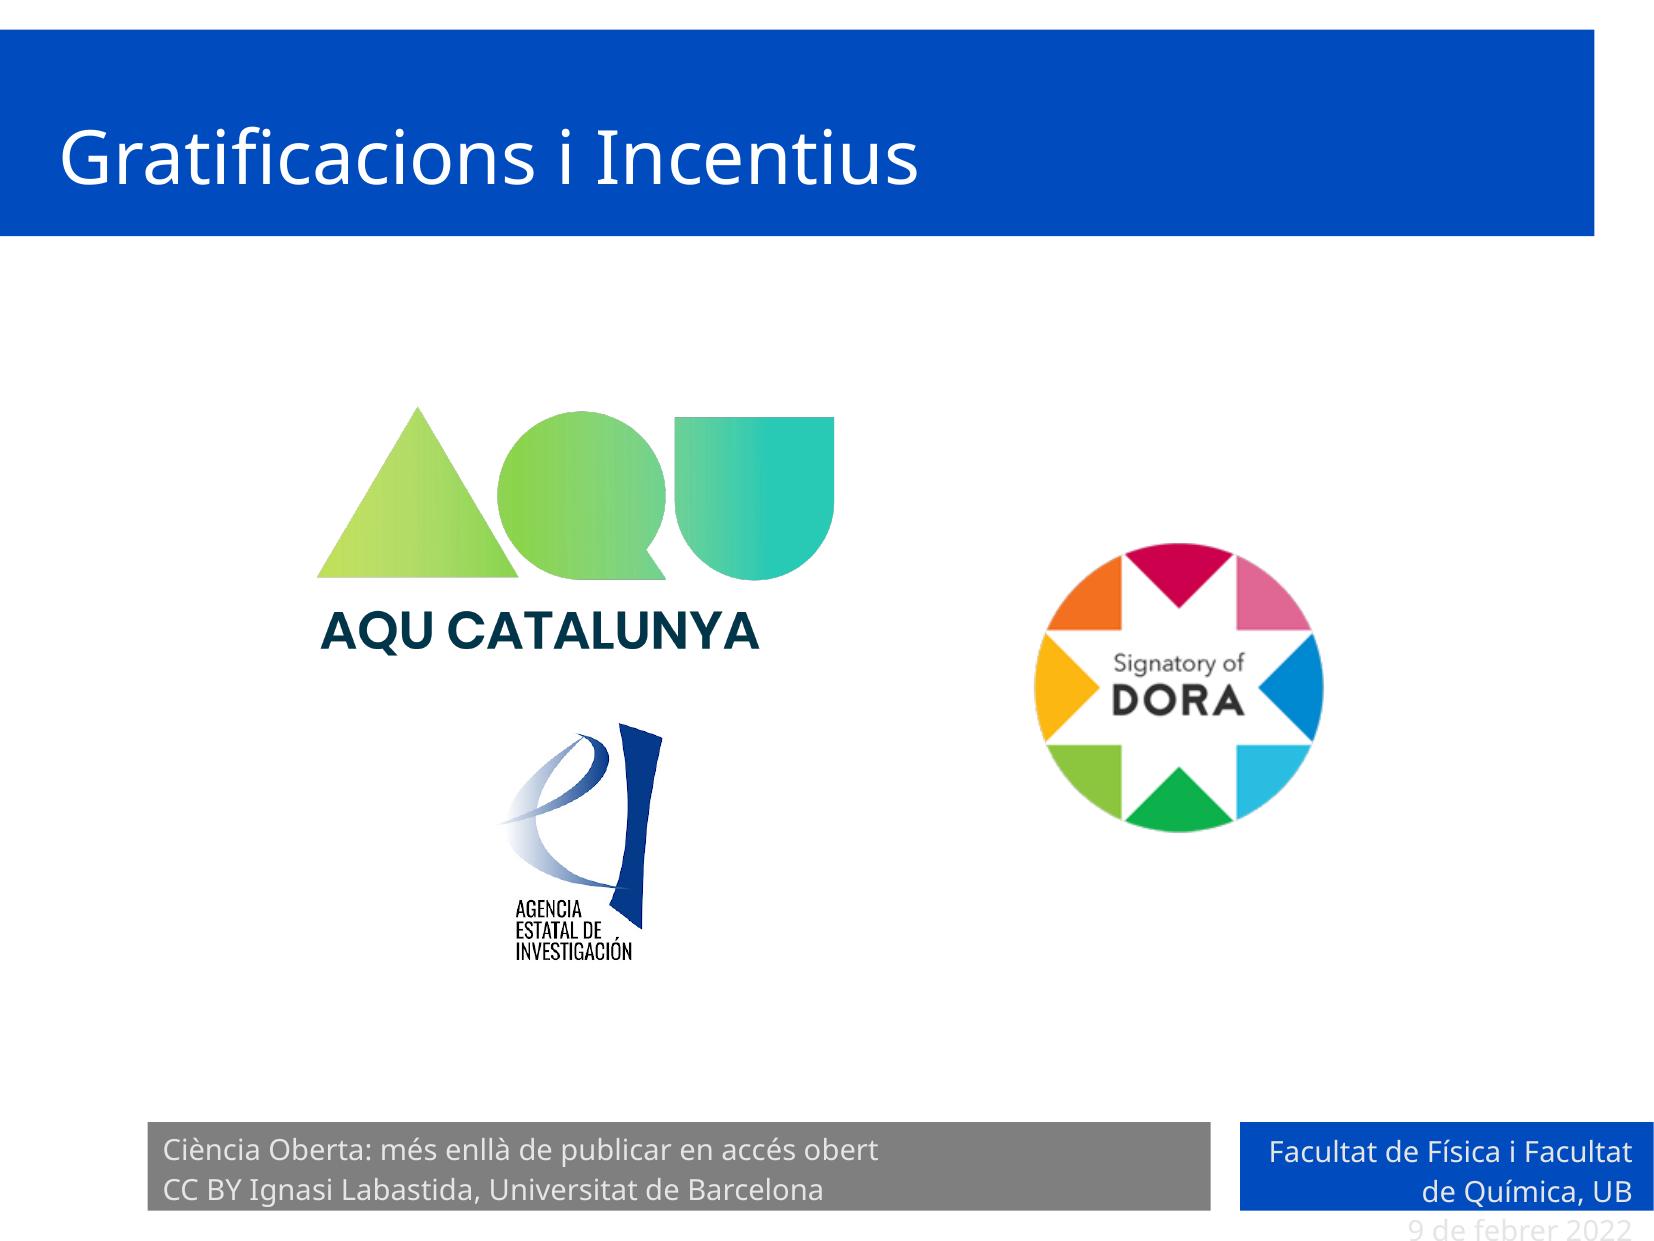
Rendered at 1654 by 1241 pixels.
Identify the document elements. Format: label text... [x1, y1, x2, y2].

title Gratificacions i Incentius [59, 59, 1595, 207]
picture [242, 342, 898, 993]
picture [1022, 531, 1335, 844]
